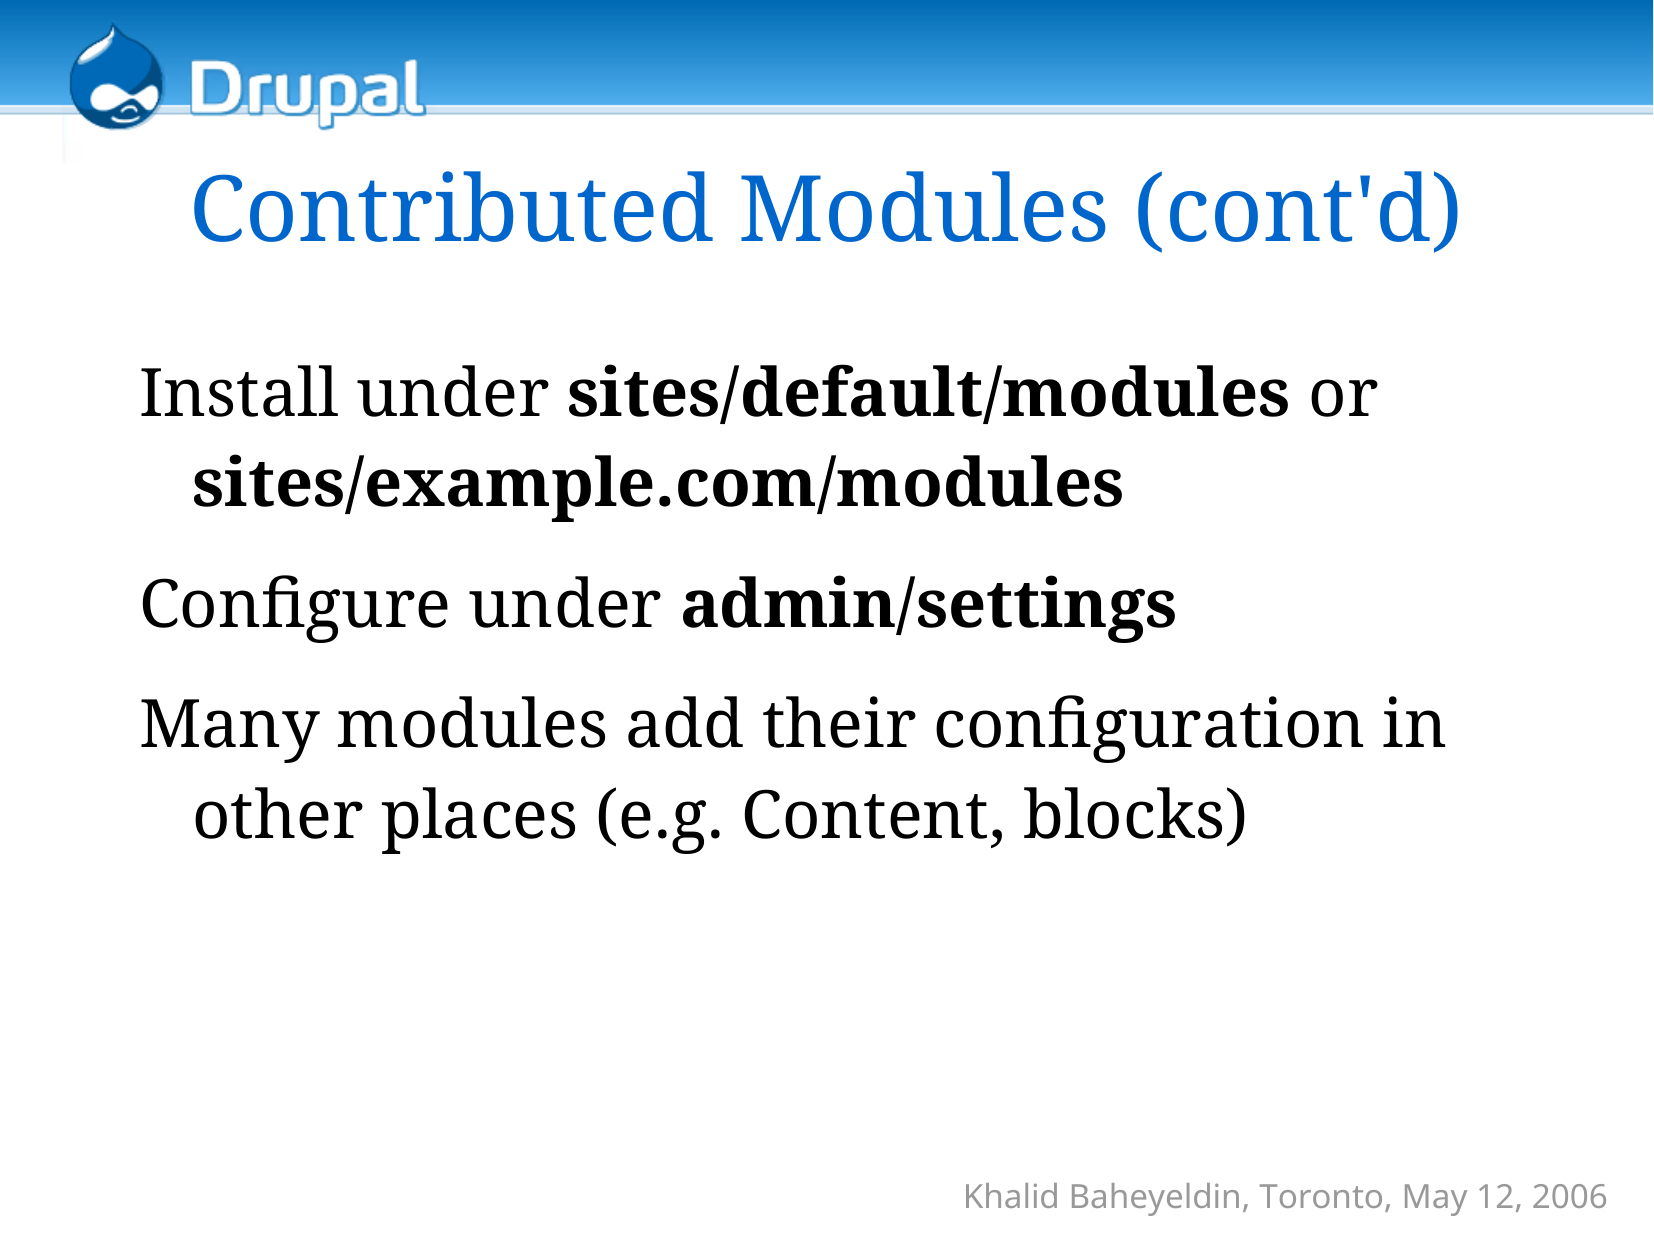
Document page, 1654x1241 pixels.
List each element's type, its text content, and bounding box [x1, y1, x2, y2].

list Install under sites/default/modules or sites/example.com/modules Configure under admin/settings Many modules add their configuration in other places (e.g. Content, blocks) [121, 344, 1533, 1127]
picture [0, 0, 1654, 1241]
title Contributed Modules (cont'd) [121, 102, 1533, 311]
